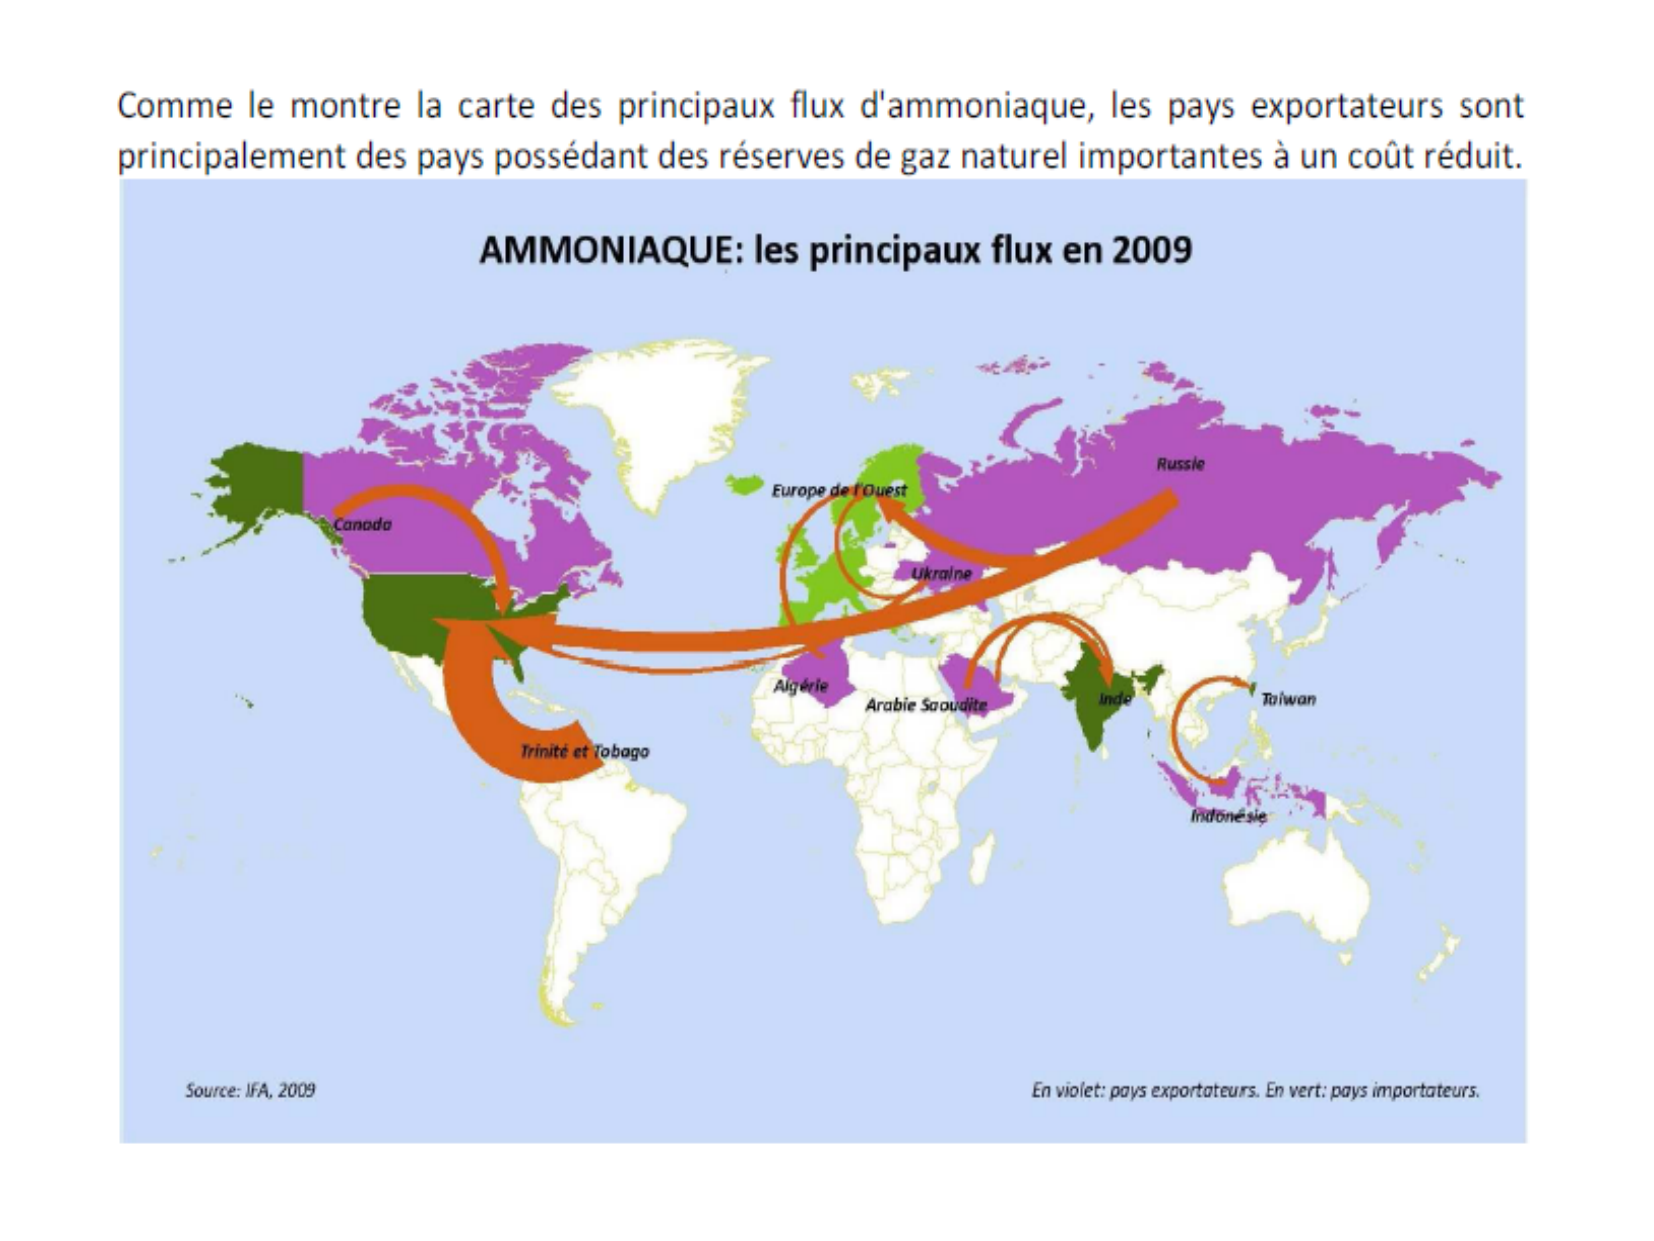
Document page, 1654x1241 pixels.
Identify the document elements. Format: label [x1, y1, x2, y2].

picture [88, 88, 1564, 1152]
